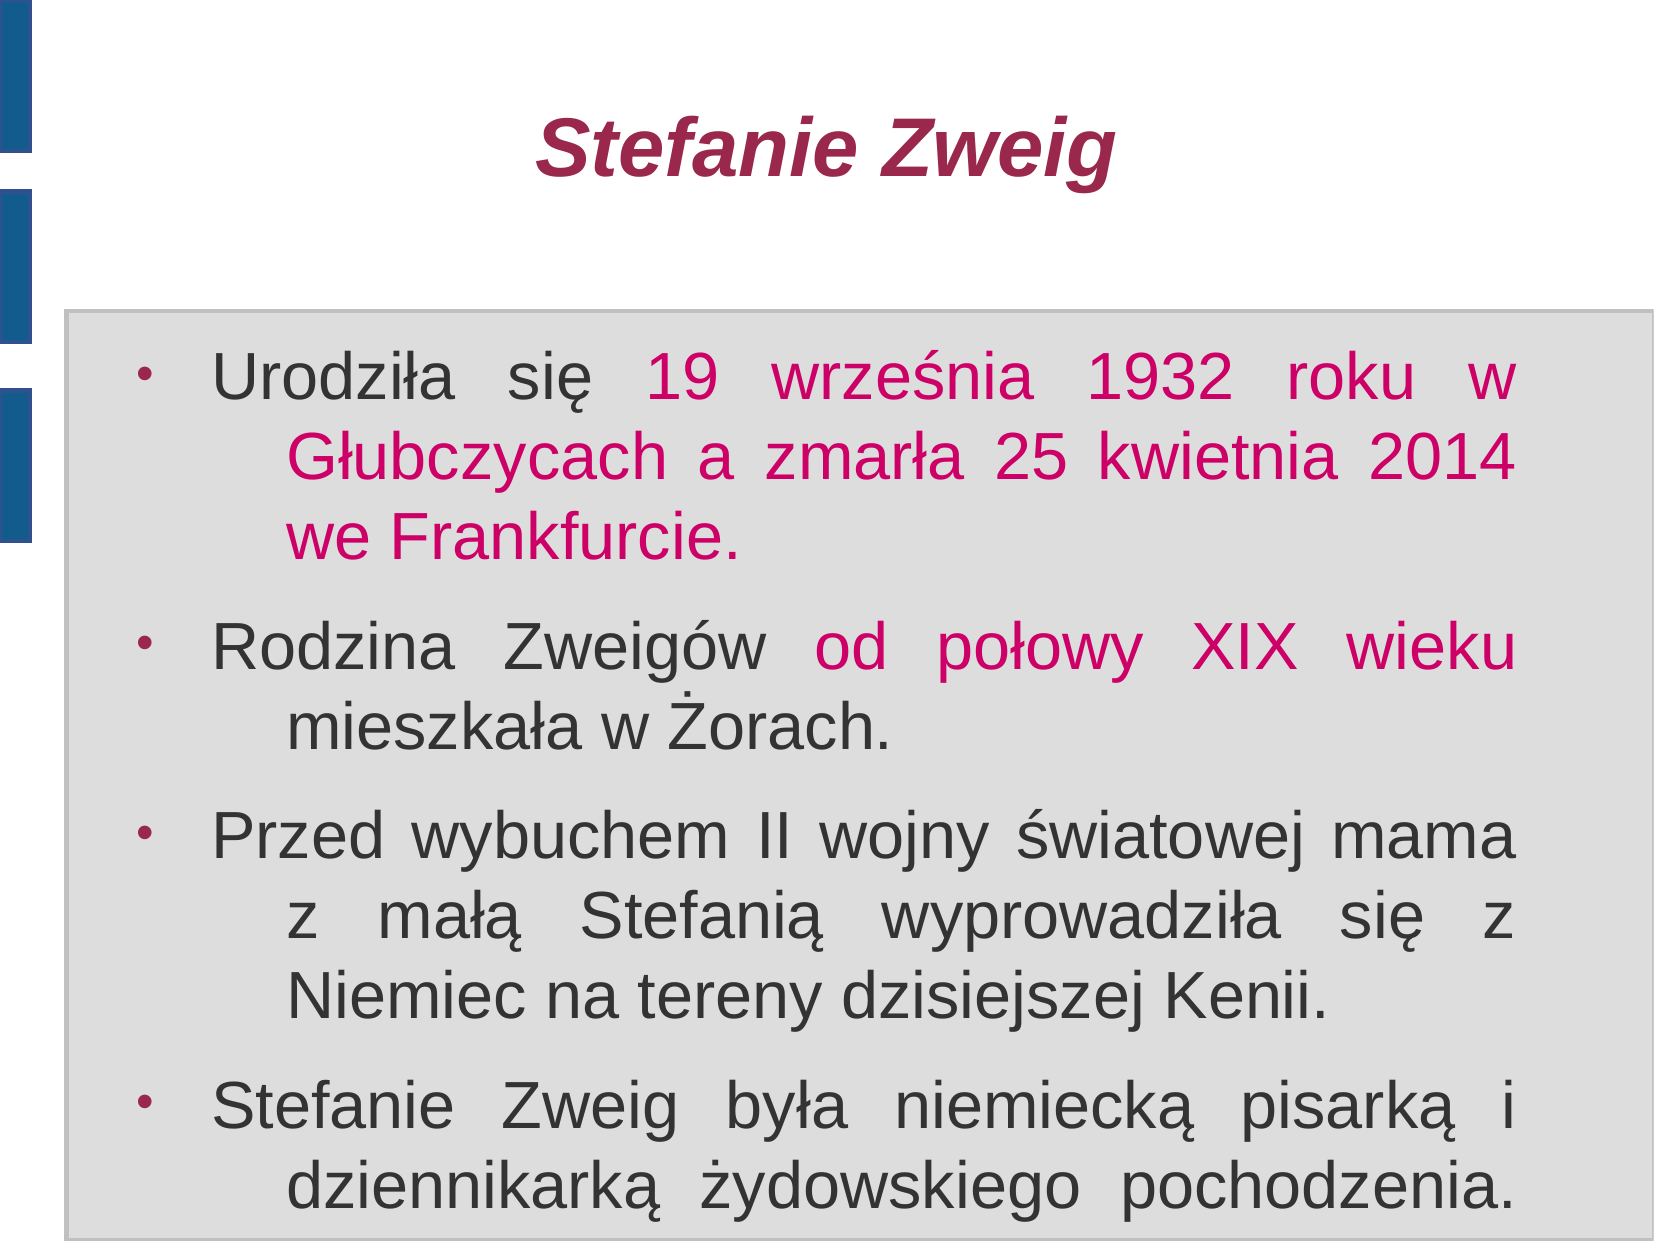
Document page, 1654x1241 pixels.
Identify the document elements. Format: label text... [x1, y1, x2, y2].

title Stefanie Zweig [121, 39, 1533, 247]
list Urodziła się 19 września 1932 roku w Głubczycach a zmarła 25 kwietnia 2014 we Frankfurcie. Rodzina Zweigów od połowy XIX wieku mieszkała w Żorach. Przed wybuchem II wojny światowej mama z małą Stefanią wyprowadziła się z Niemiec na tereny dzisiejszej Kenii. Stefanie Zweig była niemiecką pisarką i dziennikarką żydowskiego pochodzenia. [136, 332, 1518, 1241]
